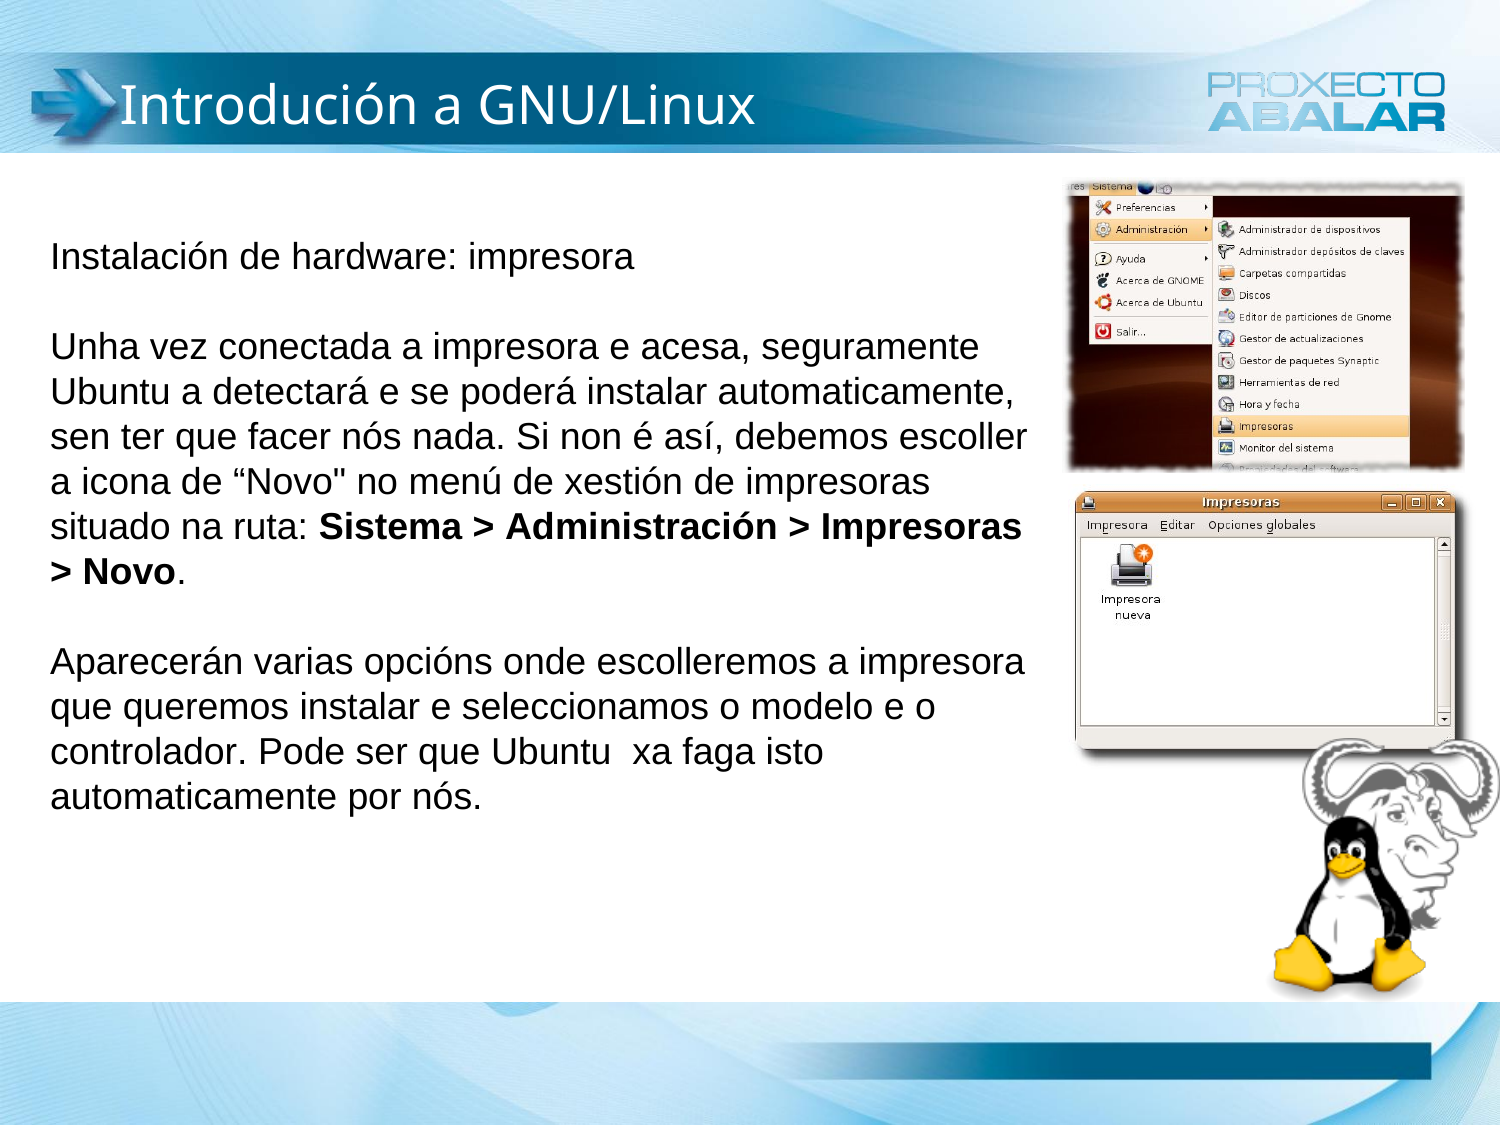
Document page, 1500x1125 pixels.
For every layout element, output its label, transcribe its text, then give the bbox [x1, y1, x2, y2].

picture [0, 484, 1500, 1125]
text_box Instalación de hardware: impresora Unha vez conectada a impresora e acesa, seguramente Ubuntu a detectará e se poderá instalar automaticamente, sen ter que facer nós nada. Si non é así, debemos escoller a icona de “Novo" no menú de xestión de impresoras situado na ruta: Sistema > Administración > Impresoras > Novo. Aparecerán varias opcións onde escolleremos a impresora que queremos instalar e seleccionamos o modelo e o controlador. Pode ser que Ubuntu xa faga isto automaticamente por nós. [35, 224, 1063, 825]
text_box Introdución a GNU/Linux [104, 62, 772, 143]
picture [1062, 177, 1465, 473]
picture [0, 0, 1500, 153]
